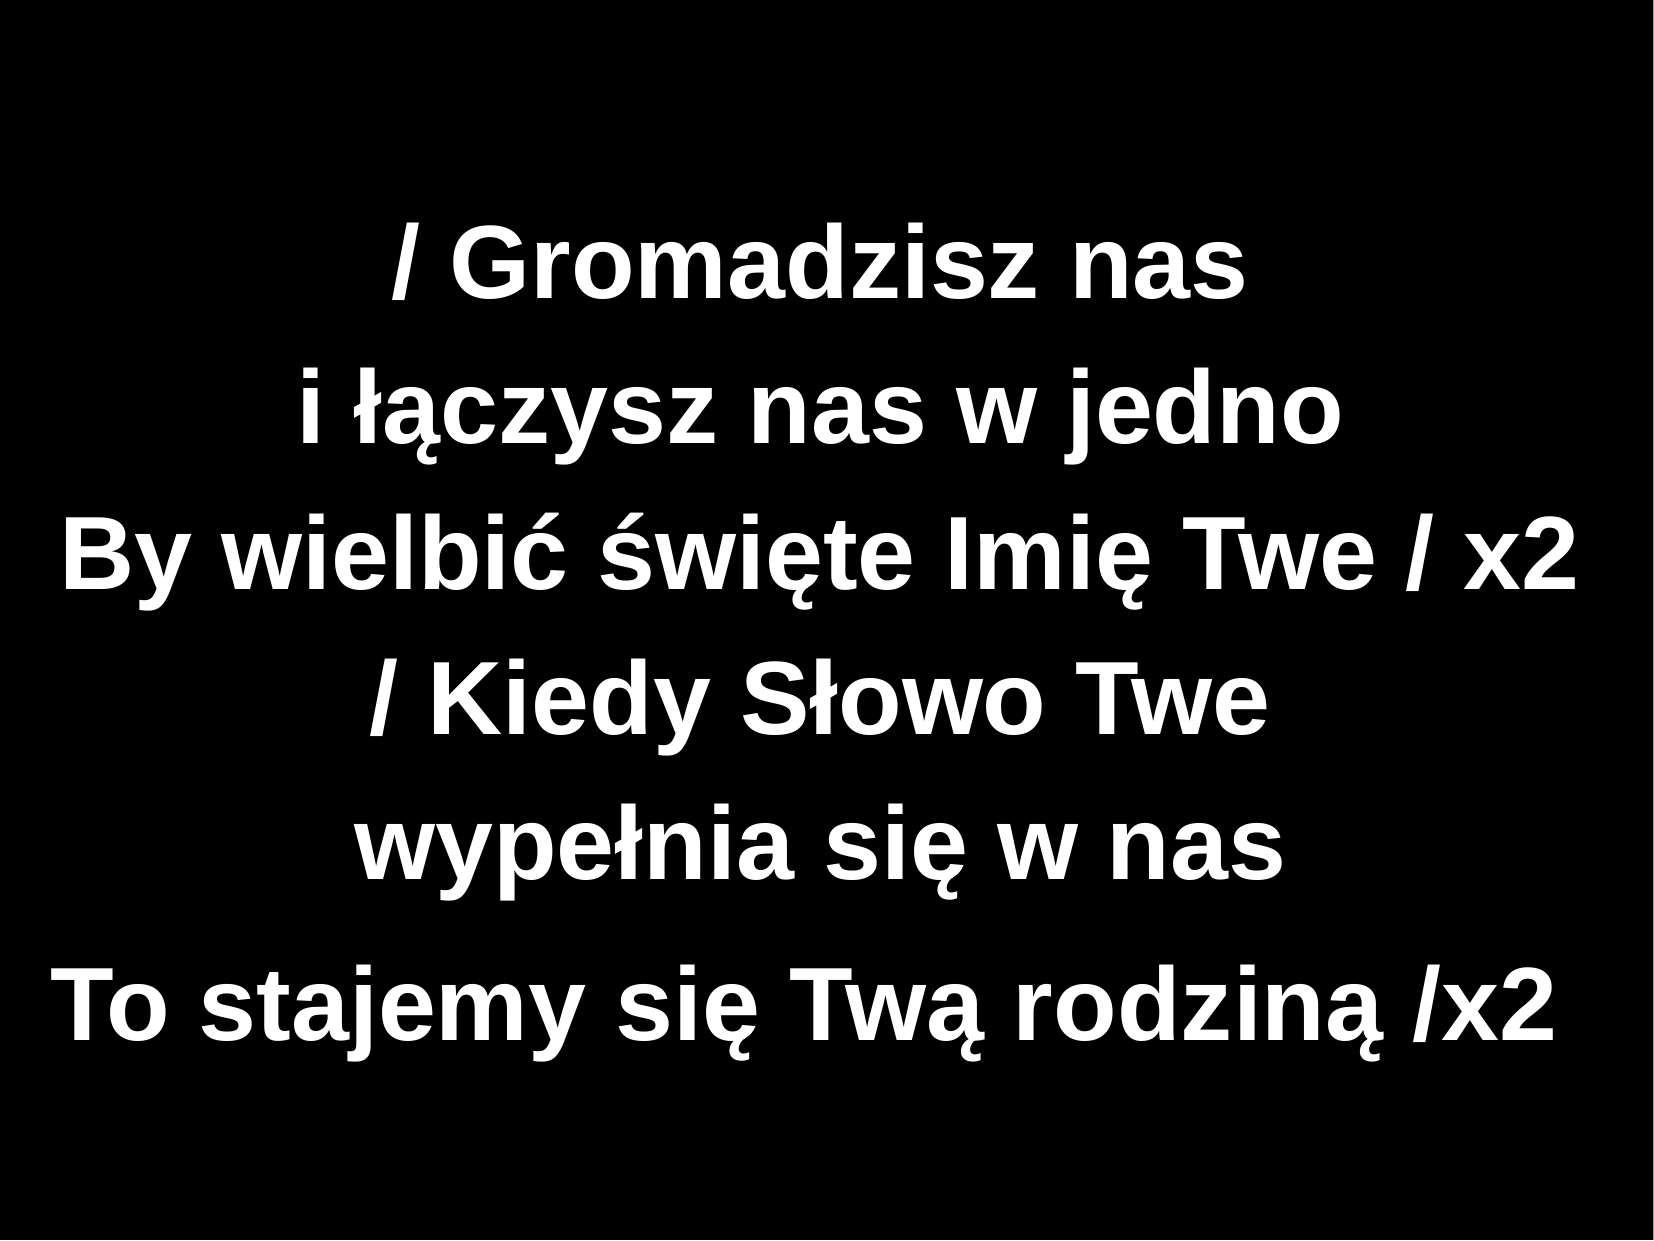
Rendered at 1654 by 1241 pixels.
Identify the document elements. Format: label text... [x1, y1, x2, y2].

subtitle / Gromadzisz nas i łączysz nas w jedno By wielbić święte Imię Twe / x2 / Kiedy Słowo Twe wypełnia się w nas To stajemy się Twą rodziną /x2 [0, 0, 1642, 1241]
